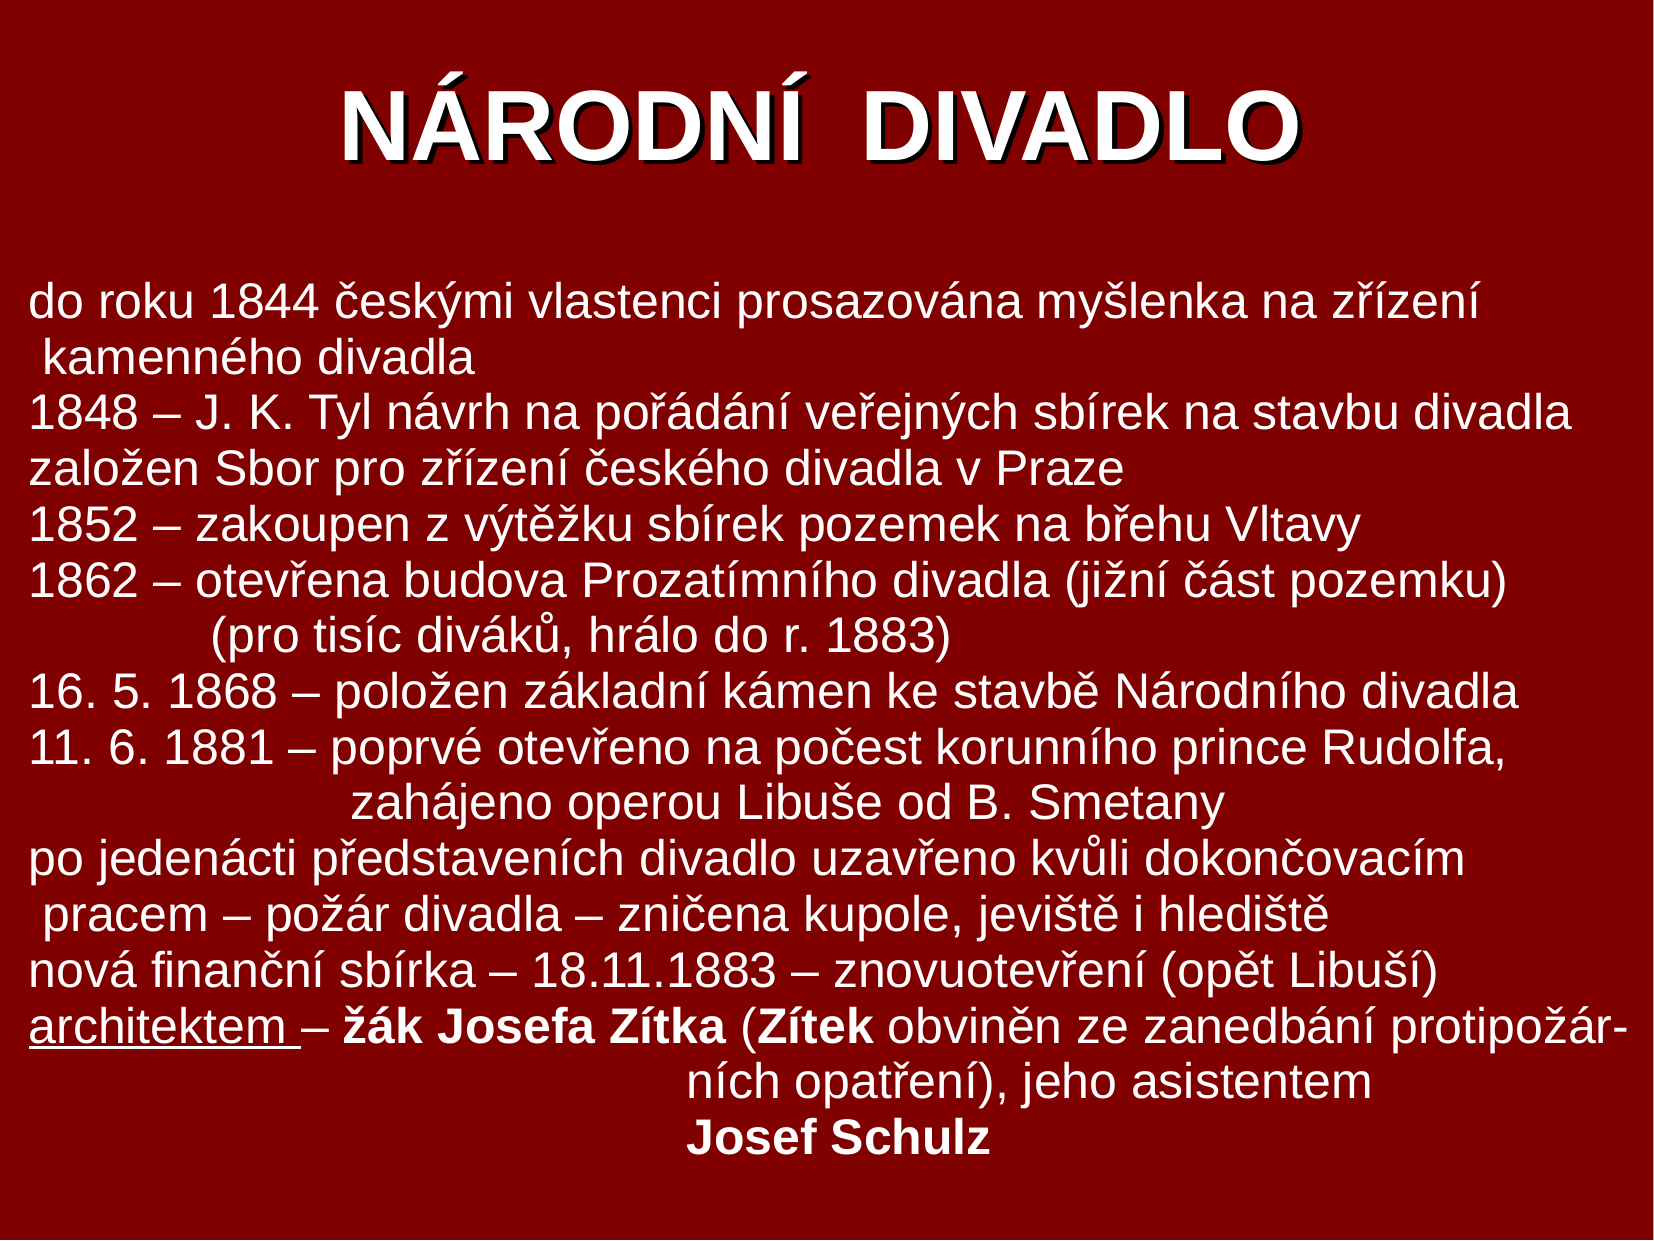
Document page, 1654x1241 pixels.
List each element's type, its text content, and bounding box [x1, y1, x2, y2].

title NÁRODNÍ DIVADLO [76, 29, 1565, 222]
text_box do roku 1844 českými vlastenci prosazována myšlenka na zřízení kamenného divadla 1848 – J. K. Tyl návrh na pořádání veřejných sbírek na stavbu divadla založen Sbor pro zřízení českého divadla v Praze 1852 – zakoupen z výtěžku sbírek pozemek na břehu Vltavy 1862 – otevřena budova Prozatímního divadla (jižní část pozemku) (pro tisíc diváků, hrálo do r. 1883) 16. 5. 1868 – položen základní kámen ke stavbě Národního divadla 11. 6. 1881 – poprvé otevřeno na počest korunního prince Rudolfa, zahájeno operou Libuše od B. Smetany po jedenácti představeních divadlo uzavřeno kvůli dokončovacím pracem – požár divadla – zničena kupole, jeviště i hlediště nová finanční sbírka – 18.11.1883 – znovuotevření (opět Libuší) architektem – žák Josefa Zítka (Zítek obviněn ze zanedbání protipožár- ních opatření), jeho asistentem Josef Schulz [0, 265, 1654, 1232]
